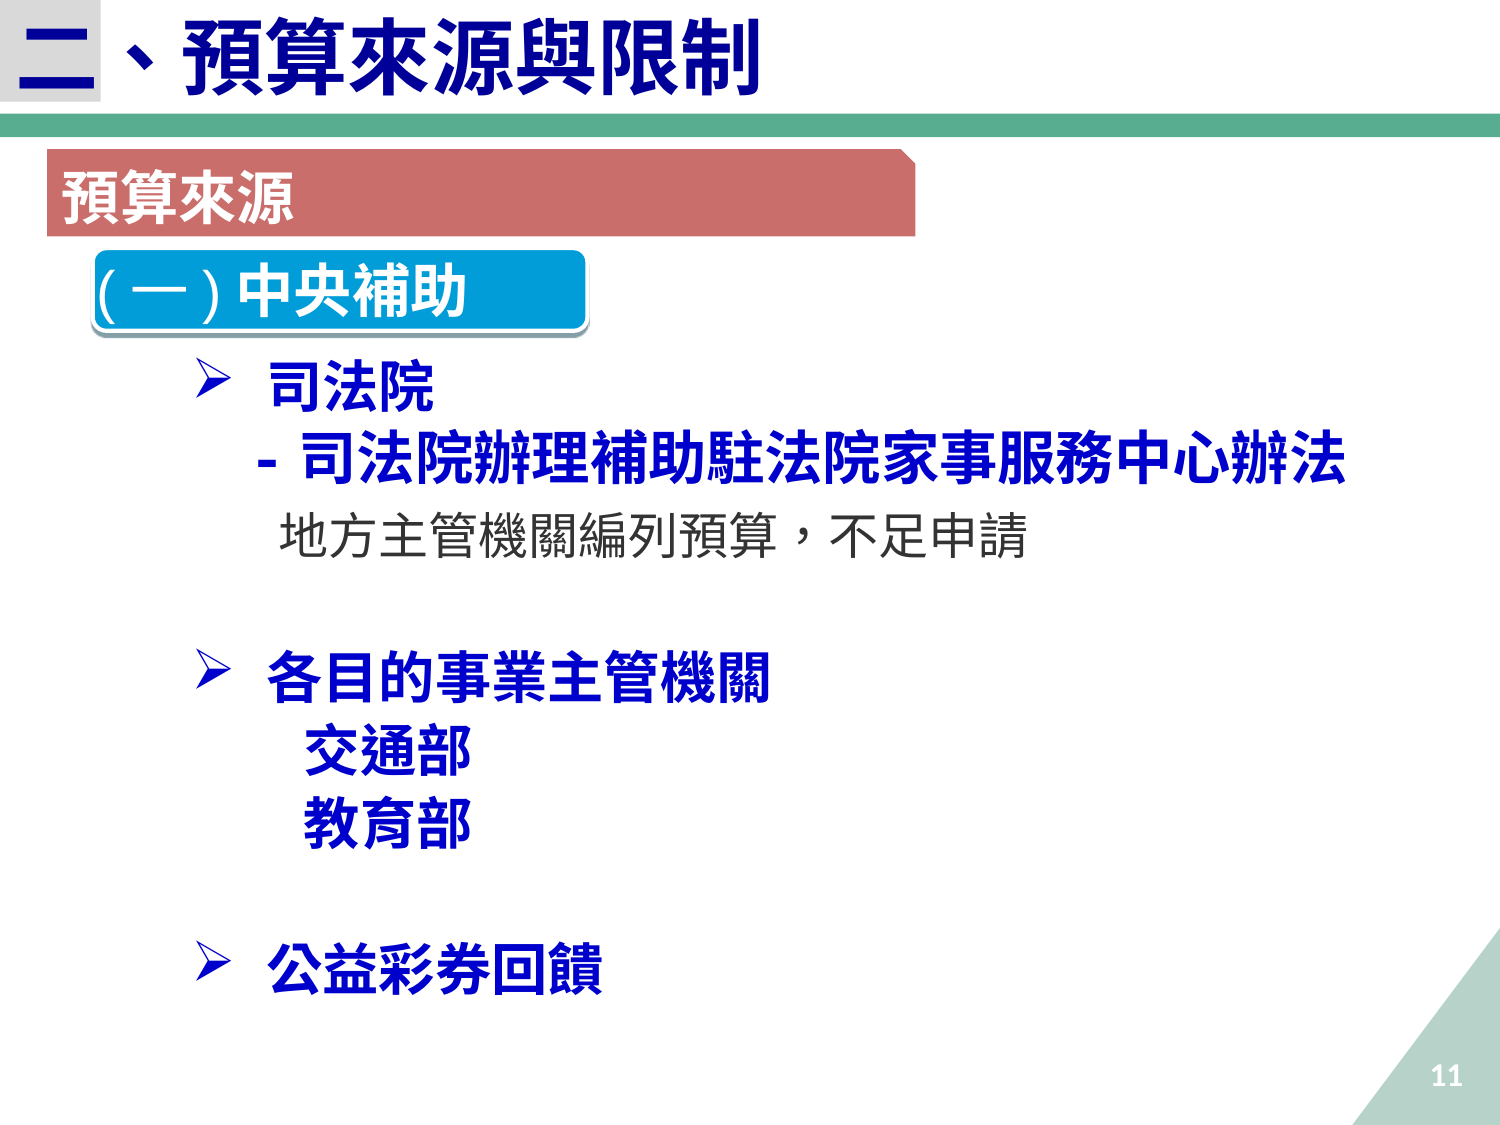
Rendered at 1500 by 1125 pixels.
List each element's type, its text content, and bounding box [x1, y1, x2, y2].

slide_number <編號> [1388, 1042, 1478, 1103]
text_box 二、預算來源與限制 [0, 0, 1465, 113]
text_box [1388, 927, 1500, 1125]
text_box (一)中央補助 [92, 248, 588, 331]
text_box 預算來源 [47, 149, 916, 237]
text_box [0, 113, 1500, 138]
text_box 司法院 -司法院辦理補助駐法院家事服務中心辦法 地方主管機關編列預算，不足申請 各目的事業主管機關 交通部 教育部 公益彩券回饋 [0, 265, 1388, 1125]
